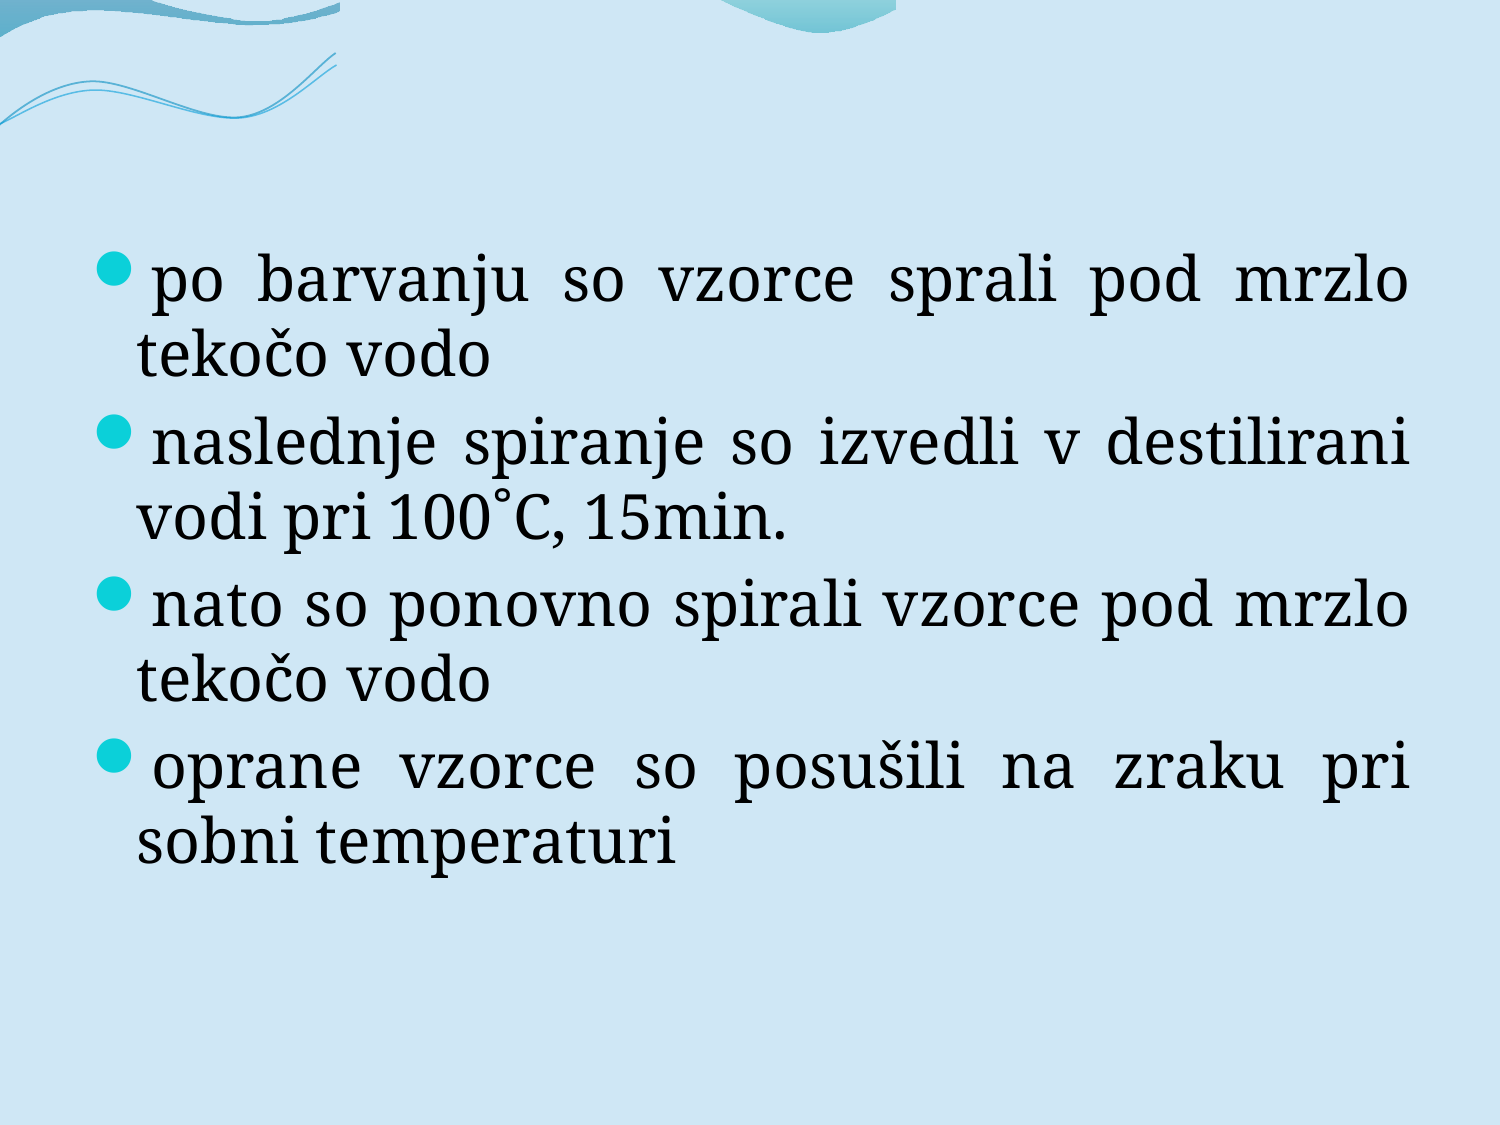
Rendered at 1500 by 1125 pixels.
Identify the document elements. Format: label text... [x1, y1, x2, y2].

list po barvanju so vzorce sprali pod mrzlo tekočo vodo naslednje spiranje so izvedli v destilirani vodi pri 100˚C, 15min. nato so ponovno spirali vzorce pod mrzlo tekočo vodo oprane vzorce so posušili na zraku pri sobni temperaturi [76, 231, 1427, 1125]
